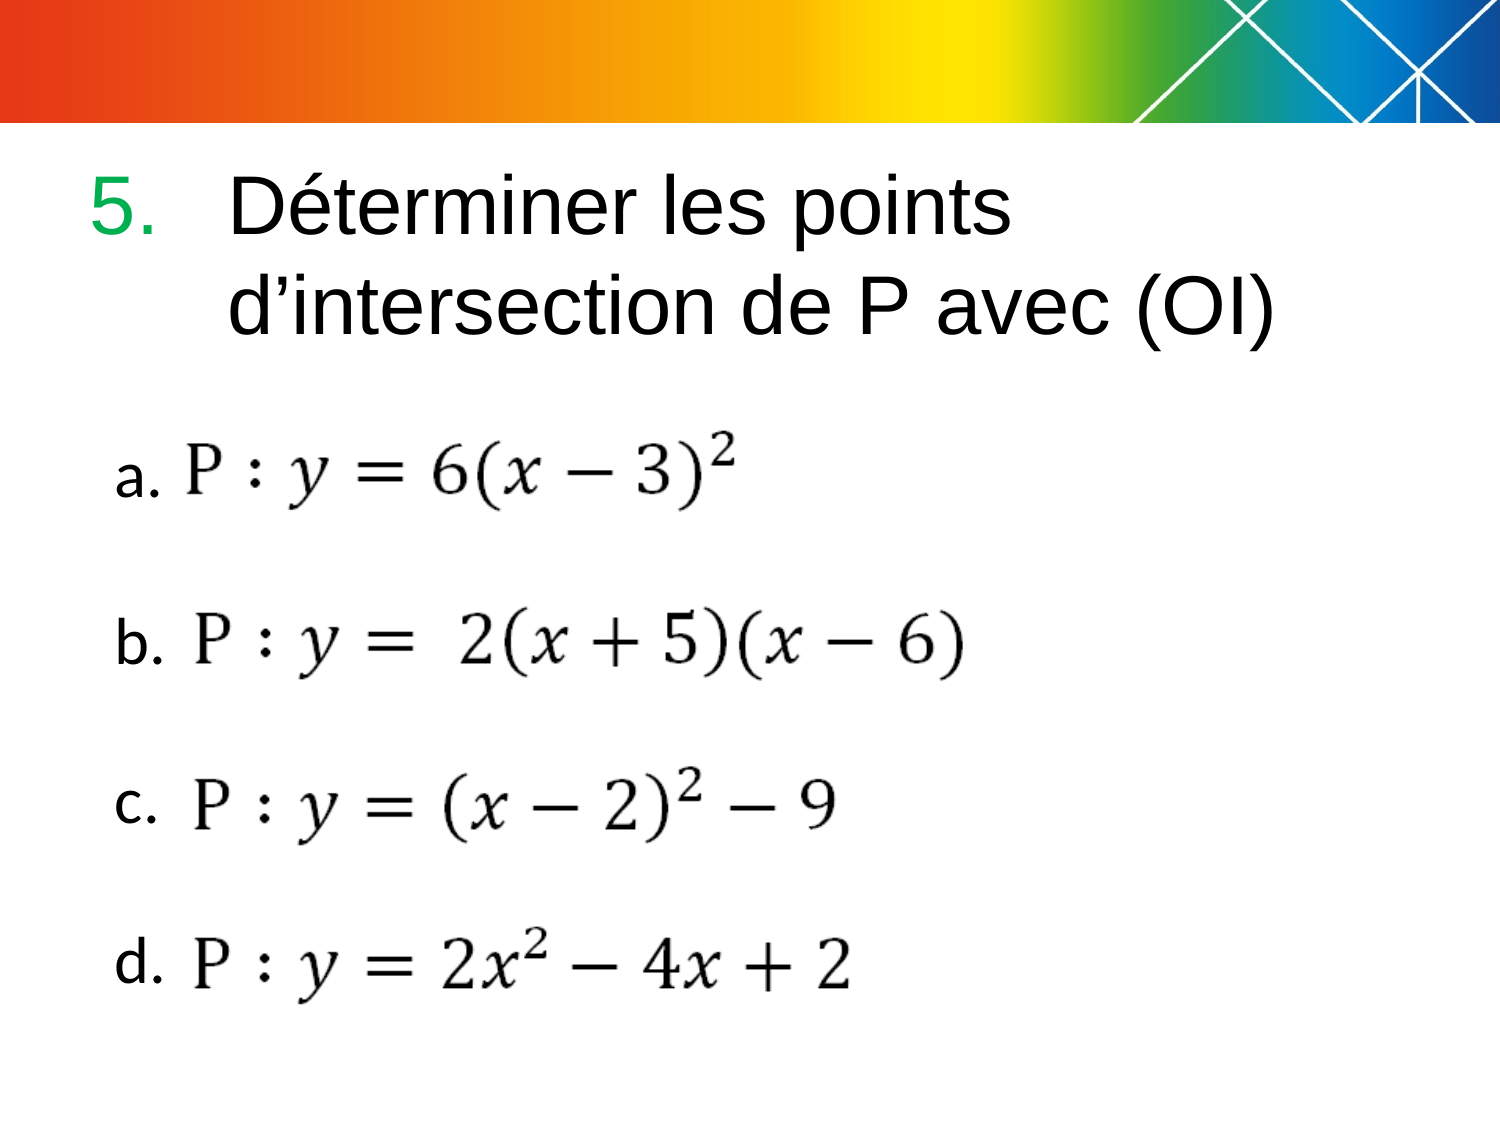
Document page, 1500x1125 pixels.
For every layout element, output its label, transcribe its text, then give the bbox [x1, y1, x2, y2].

picture [171, 751, 864, 858]
text_box Déterminer les points d’intersection de P avec (OI) [75, 164, 1500, 339]
text_box a. b. c. d. [100, 423, 656, 1085]
picture [171, 916, 875, 1017]
picture [183, 591, 977, 689]
picture [0, 0, 1359, 123]
picture [171, 420, 750, 518]
picture [1340, 0, 1500, 123]
